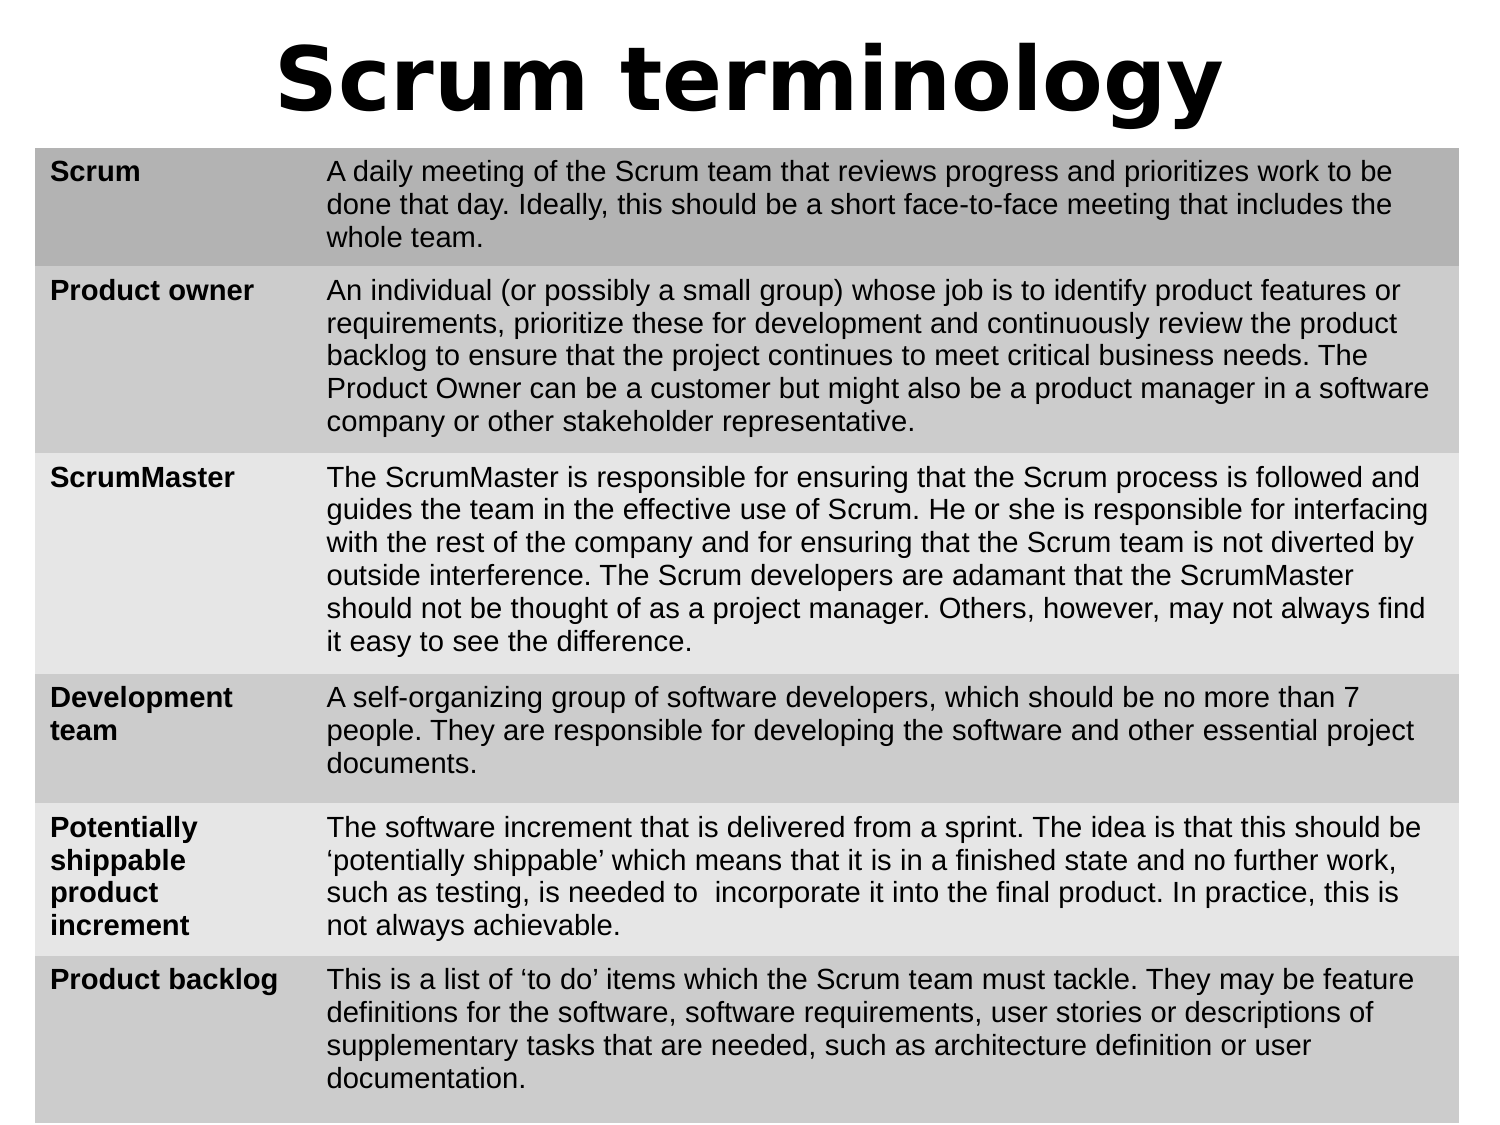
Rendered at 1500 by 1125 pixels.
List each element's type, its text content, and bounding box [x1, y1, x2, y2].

table_cell A self-organizing group of software developers, which should be no more than 7 people. They are responsible for developing the software and other essential project documents. [312, 674, 1459, 803]
title Scrum terminology [75, 9, 1425, 142]
table_cell Product owner [35, 266, 312, 453]
table_cell Product backlog [35, 956, 312, 1123]
table_cell The ScrumMaster is responsible for ensuring that the Scrum process is followed and guides the team in the effective use of Scrum. He or she is responsible for interfacing with the rest of the company and for ensuring that the Scrum team is not diverted by outside interference. The Scrum developers are adamant that the ScrumMaster should not be thought of as a project manager. Others, however, may not always find it easy to see the difference. [312, 453, 1459, 674]
table_cell The software increment that is delivered from a sprint. The idea is that this should be ‘potentially shippable’ which means that it is in a finished state and no further work, such as testing, is needed to incorporate it into the final product. In practice, this is not always achievable. [312, 803, 1459, 956]
table_cell An individual (or possibly a small group) whose job is to identify product features or requirements, prioritize these for development and continuously review the product backlog to ensure that the project continues to meet critical business needs. The Product Owner can be a customer but might also be a product manager in a software company or other stakeholder representative. [312, 266, 1459, 453]
table_cell Development team [35, 674, 312, 803]
table_cell ScrumMaster [35, 453, 312, 674]
table_header A daily meeting of the Scrum team that reviews progress and prioritizes work to be done that day. Ideally, this should be a short face-to-face meeting that includes the whole team. [312, 148, 1459, 266]
table_cell Potentially shippable product increment [35, 803, 312, 956]
table_header Scrum [35, 148, 312, 266]
table_cell This is a list of ‘to do’ items which the Scrum team must tackle. They may be feature definitions for the software, software requirements, user stories or descriptions of supplementary tasks that are needed, such as architecture definition or user documentation. [312, 956, 1459, 1123]
